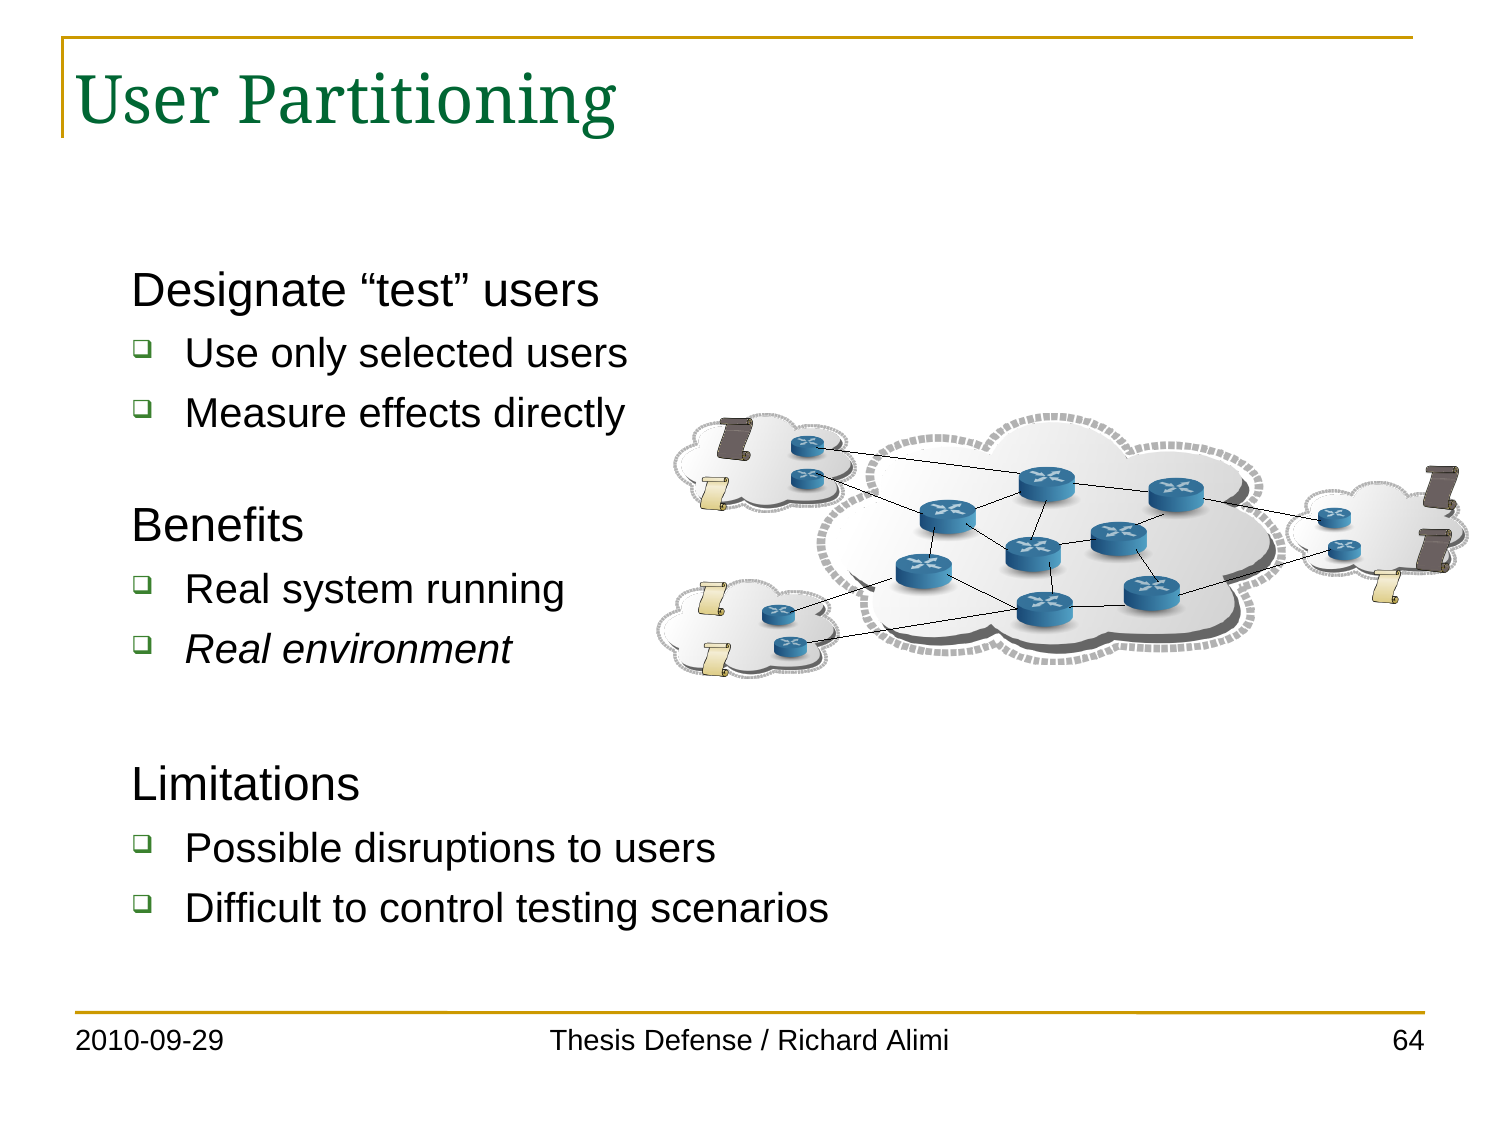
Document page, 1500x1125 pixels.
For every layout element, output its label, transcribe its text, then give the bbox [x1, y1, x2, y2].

list Designate “test” users Use only selected users Measure effects directly Benefits Real system running Real environment Limitations Possible disruptions to users Difficult to control testing scenarios [75, 262, 1425, 991]
title User Partitioning [75, 52, 1425, 143]
picture [656, 413, 1469, 679]
